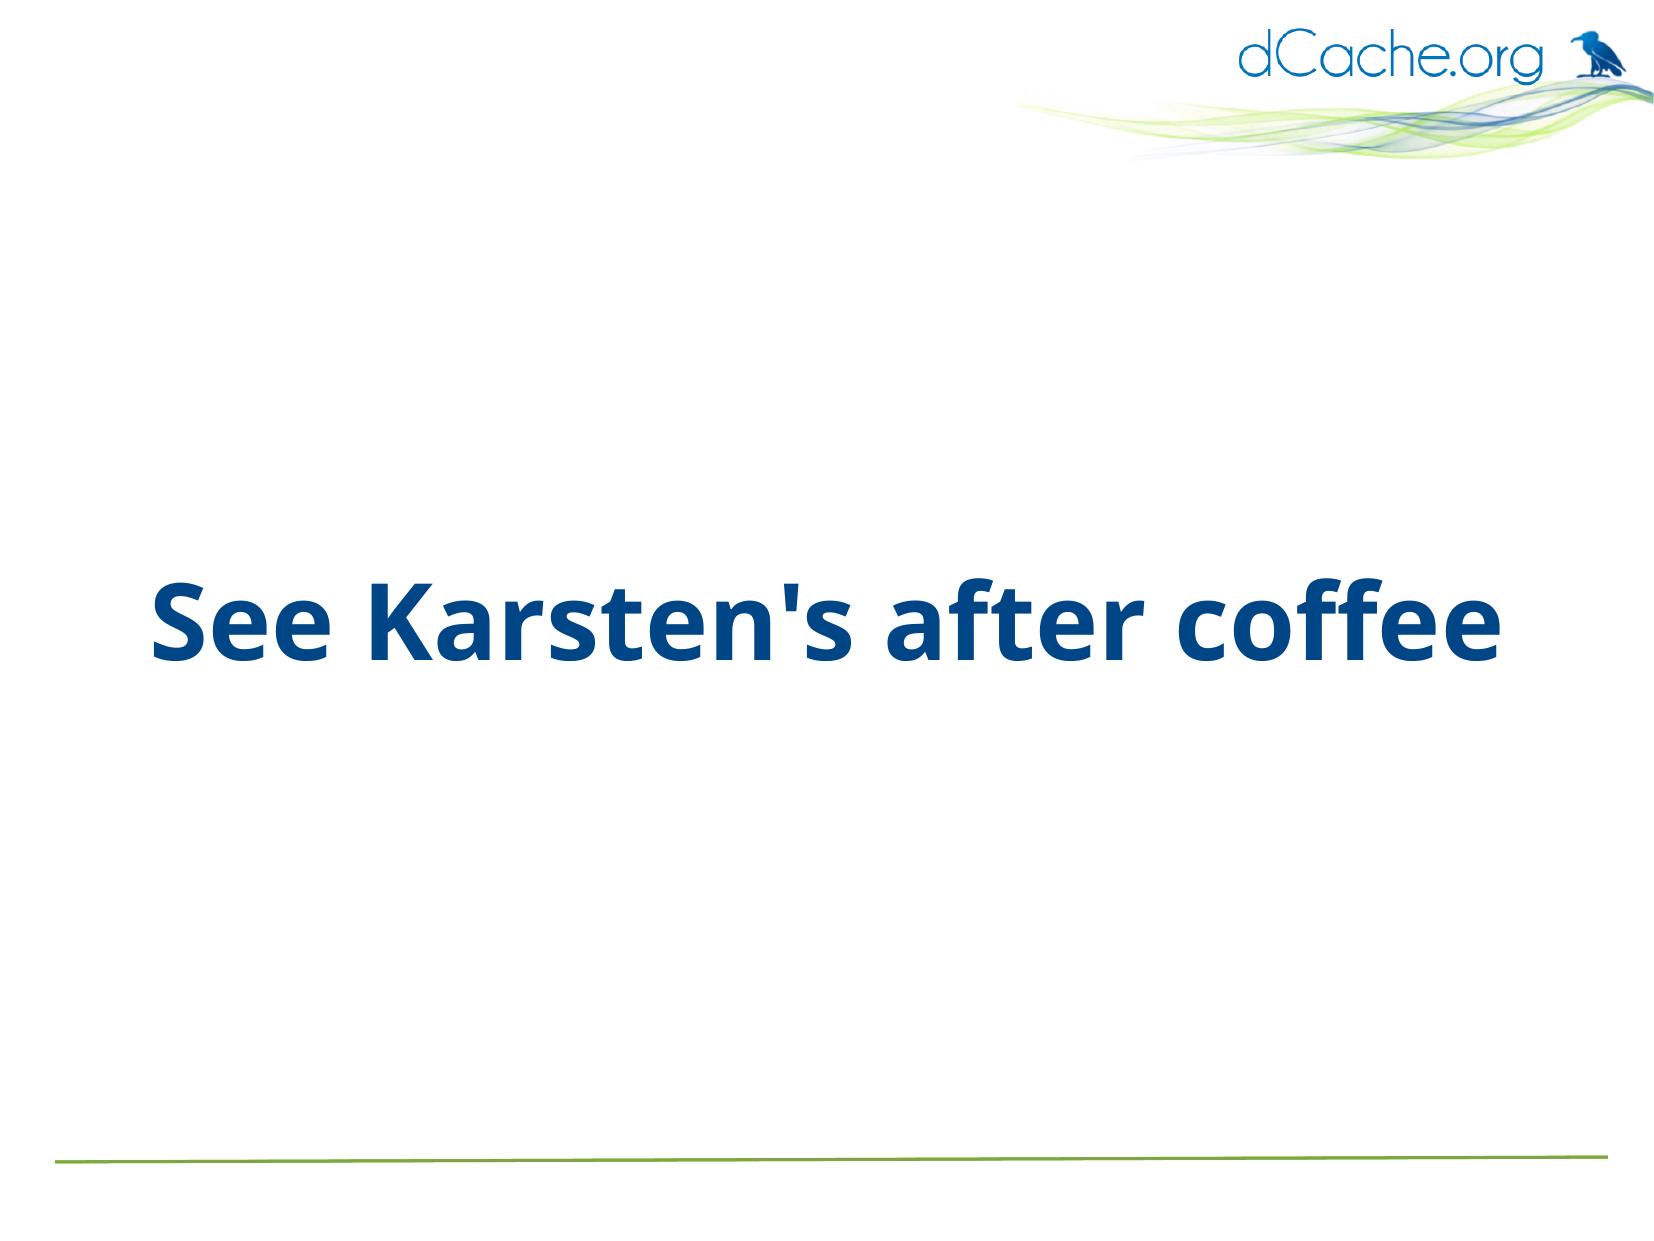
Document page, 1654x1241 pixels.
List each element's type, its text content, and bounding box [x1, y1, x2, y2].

list See Karsten's after coffee [82, 546, 1571, 694]
picture [956, 16, 1654, 169]
